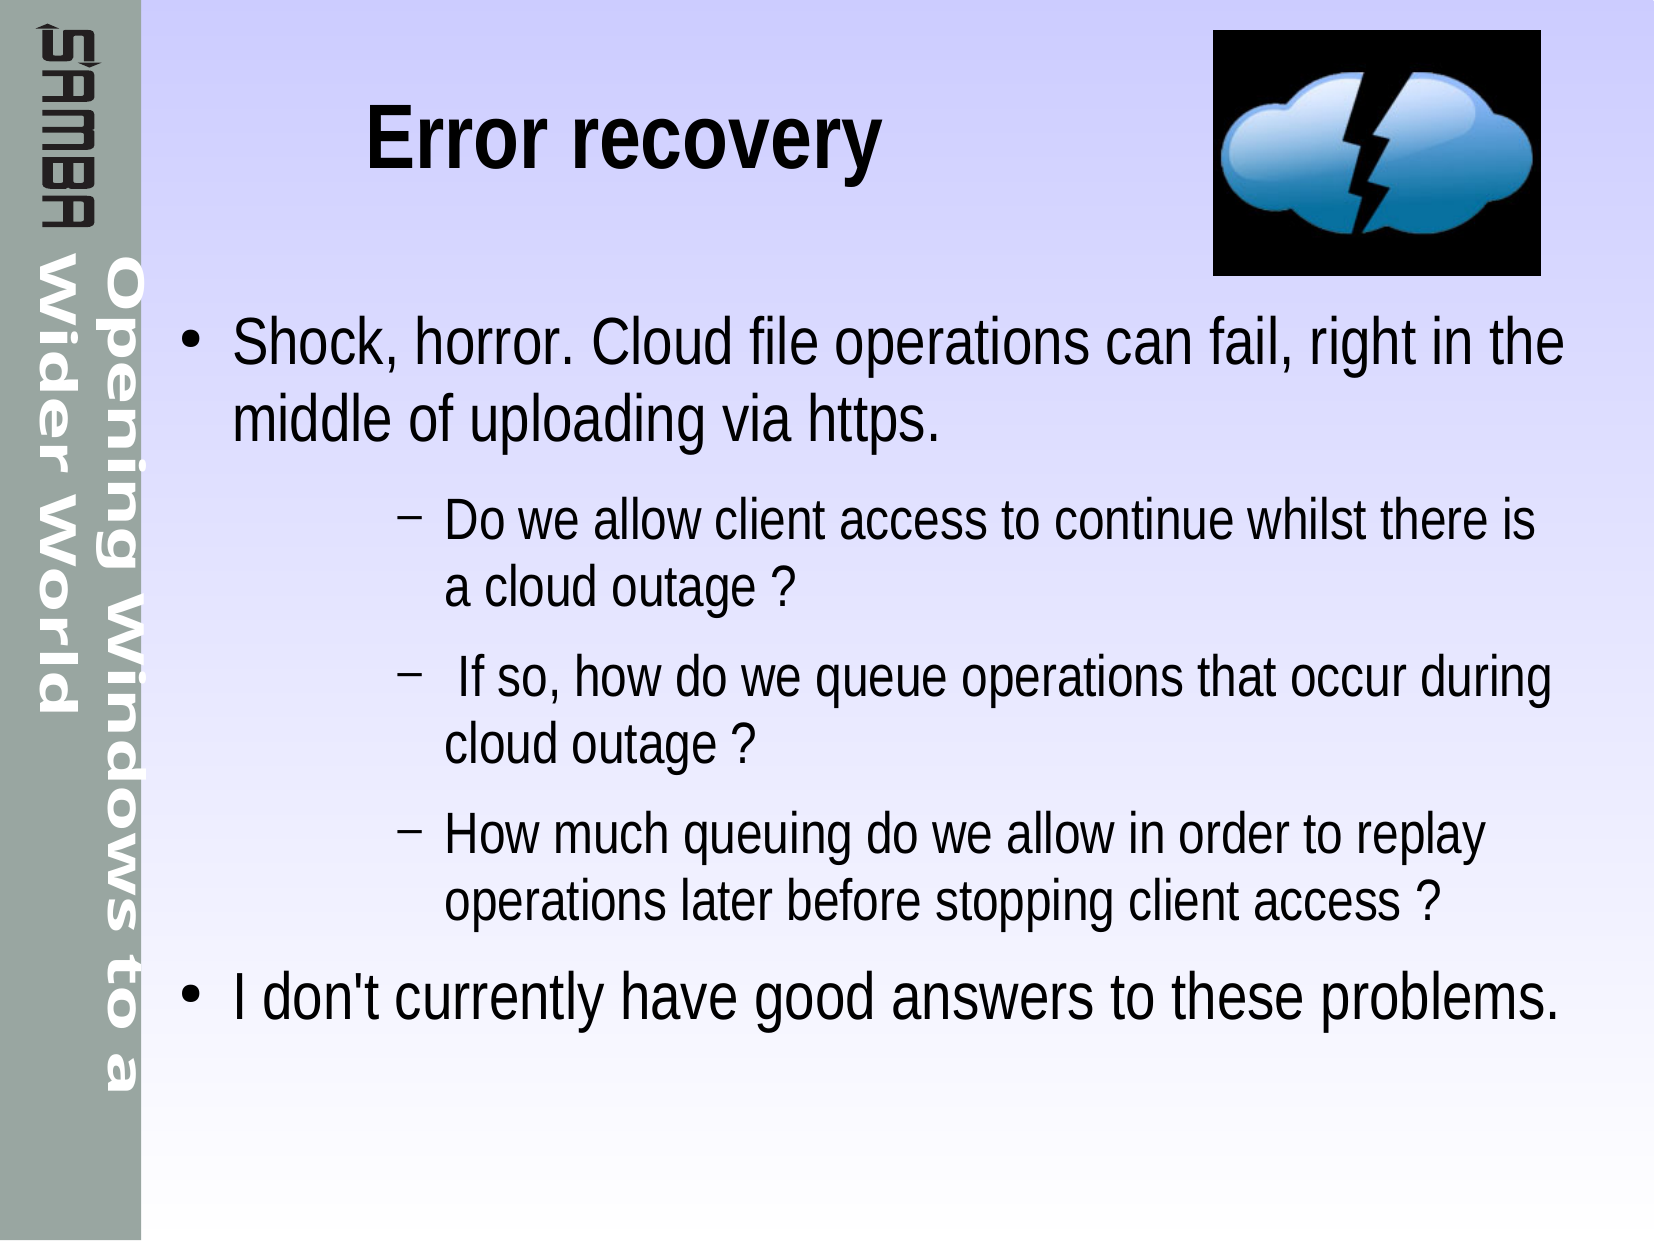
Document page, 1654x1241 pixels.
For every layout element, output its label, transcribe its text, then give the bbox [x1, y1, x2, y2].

list Shock, horror. Cloud file operations can fail, right in the middle of uploading via https. Do we allow client access to continue whilst there is a cloud outage ? If so, how do we queue operations that occur during cloud outage ? How much queuing do we allow in order to replay operations later before stopping client access ? I don't currently have good answers to these problems. [161, 302, 1574, 1211]
title Error recovery [173, 31, 1076, 239]
picture [1213, 30, 1541, 276]
